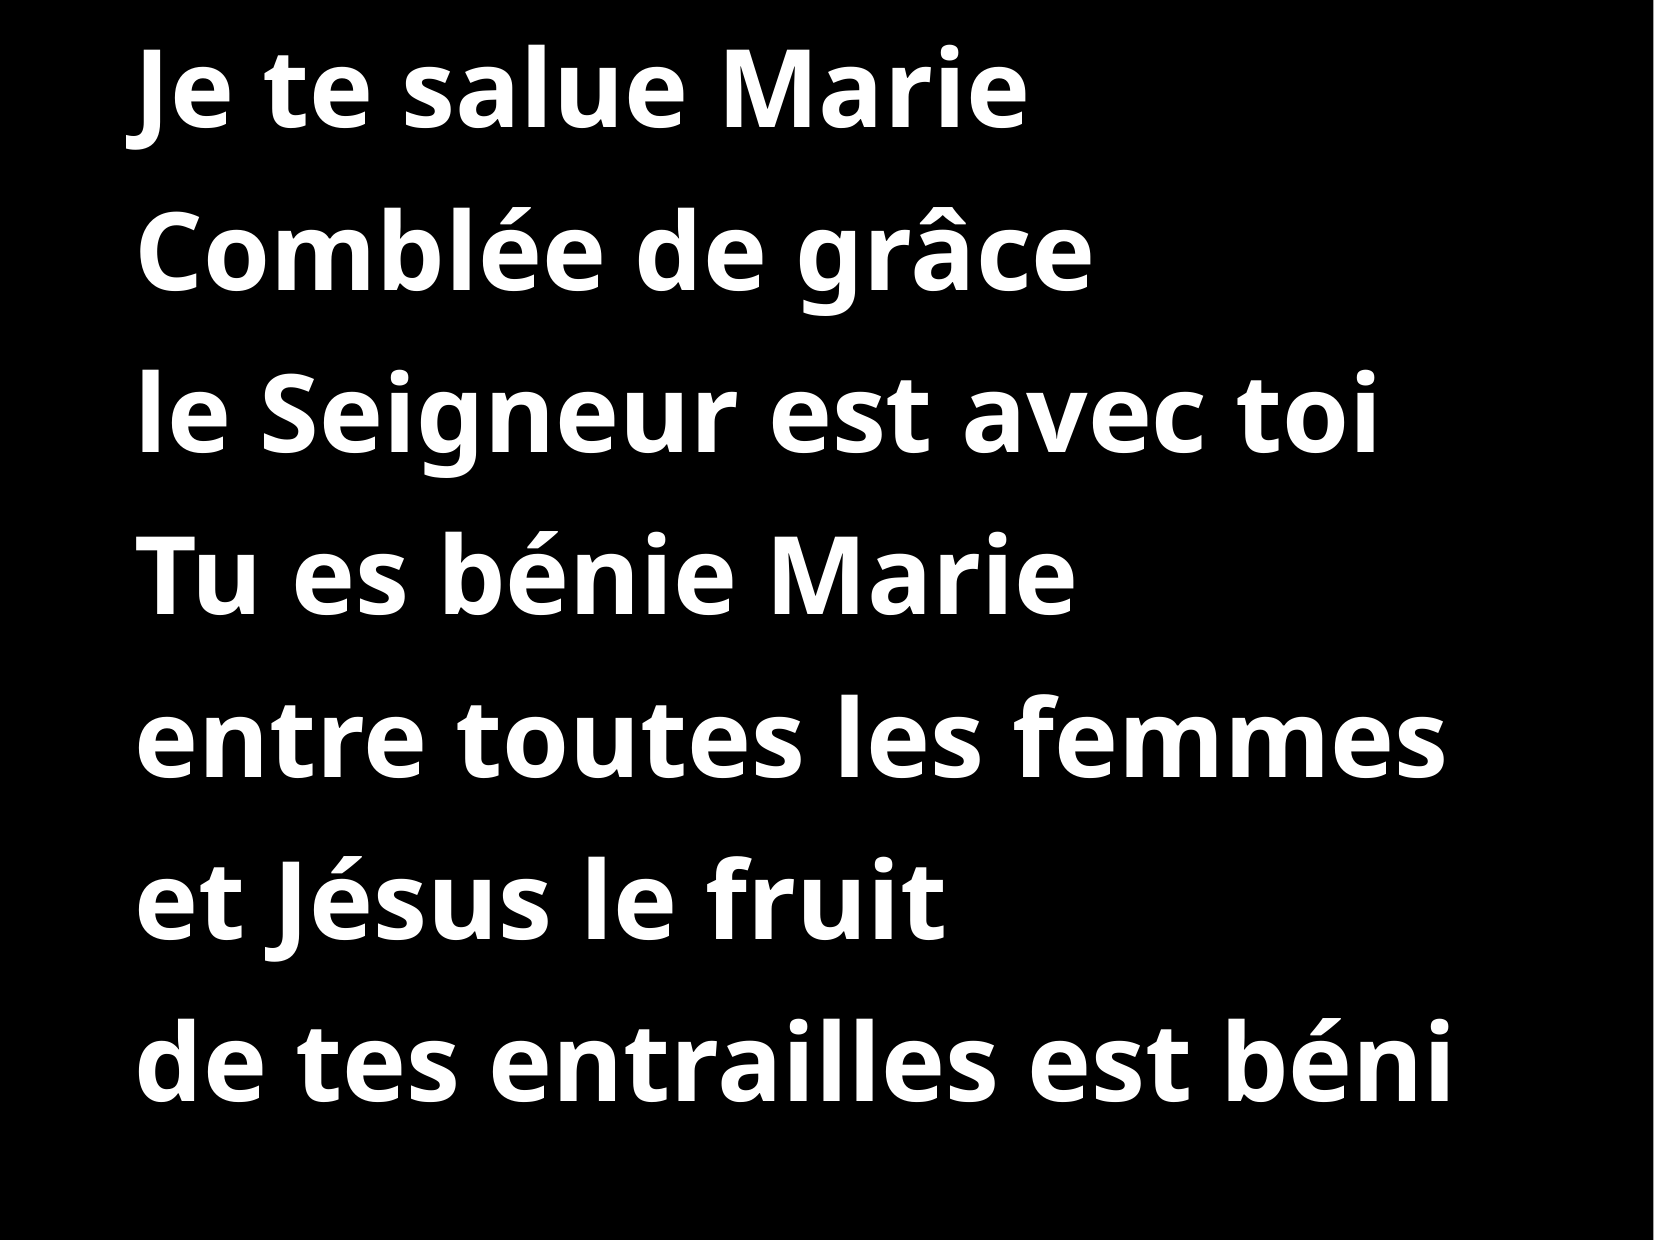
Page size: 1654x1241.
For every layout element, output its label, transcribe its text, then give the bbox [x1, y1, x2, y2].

list Je te salue Marie Comblée de grâce le Seigneur est avec toi Tu es bénie Marie entre toutes les femmes et Jésus le fruit de tes entrailles est béni [2, 12, 1619, 1111]
